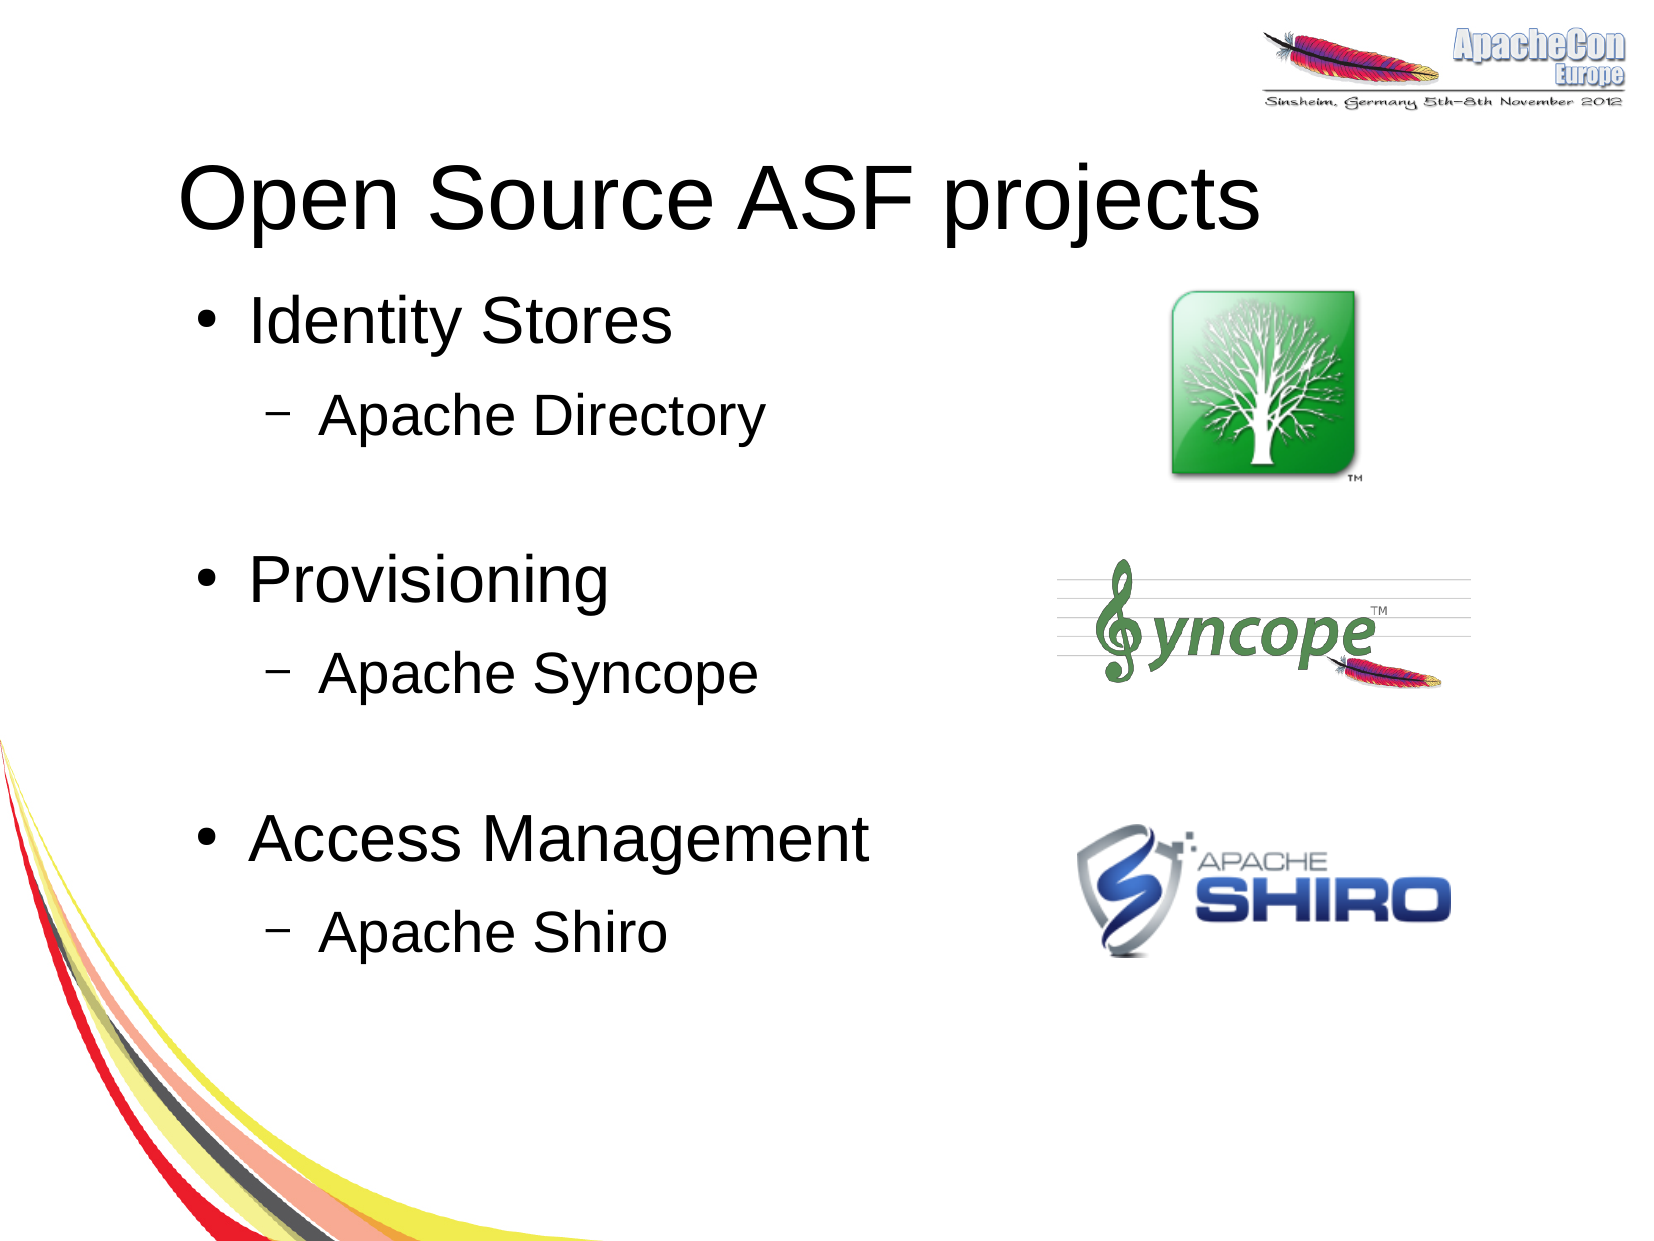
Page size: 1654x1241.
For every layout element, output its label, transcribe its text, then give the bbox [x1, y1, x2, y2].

picture [0, 0, 1654, 1241]
list Identity Stores Apache Directory Provisioning Apache Syncope Access Management Apache Shiro [177, 283, 1536, 990]
title Open Source ASF projects [177, 146, 1536, 250]
